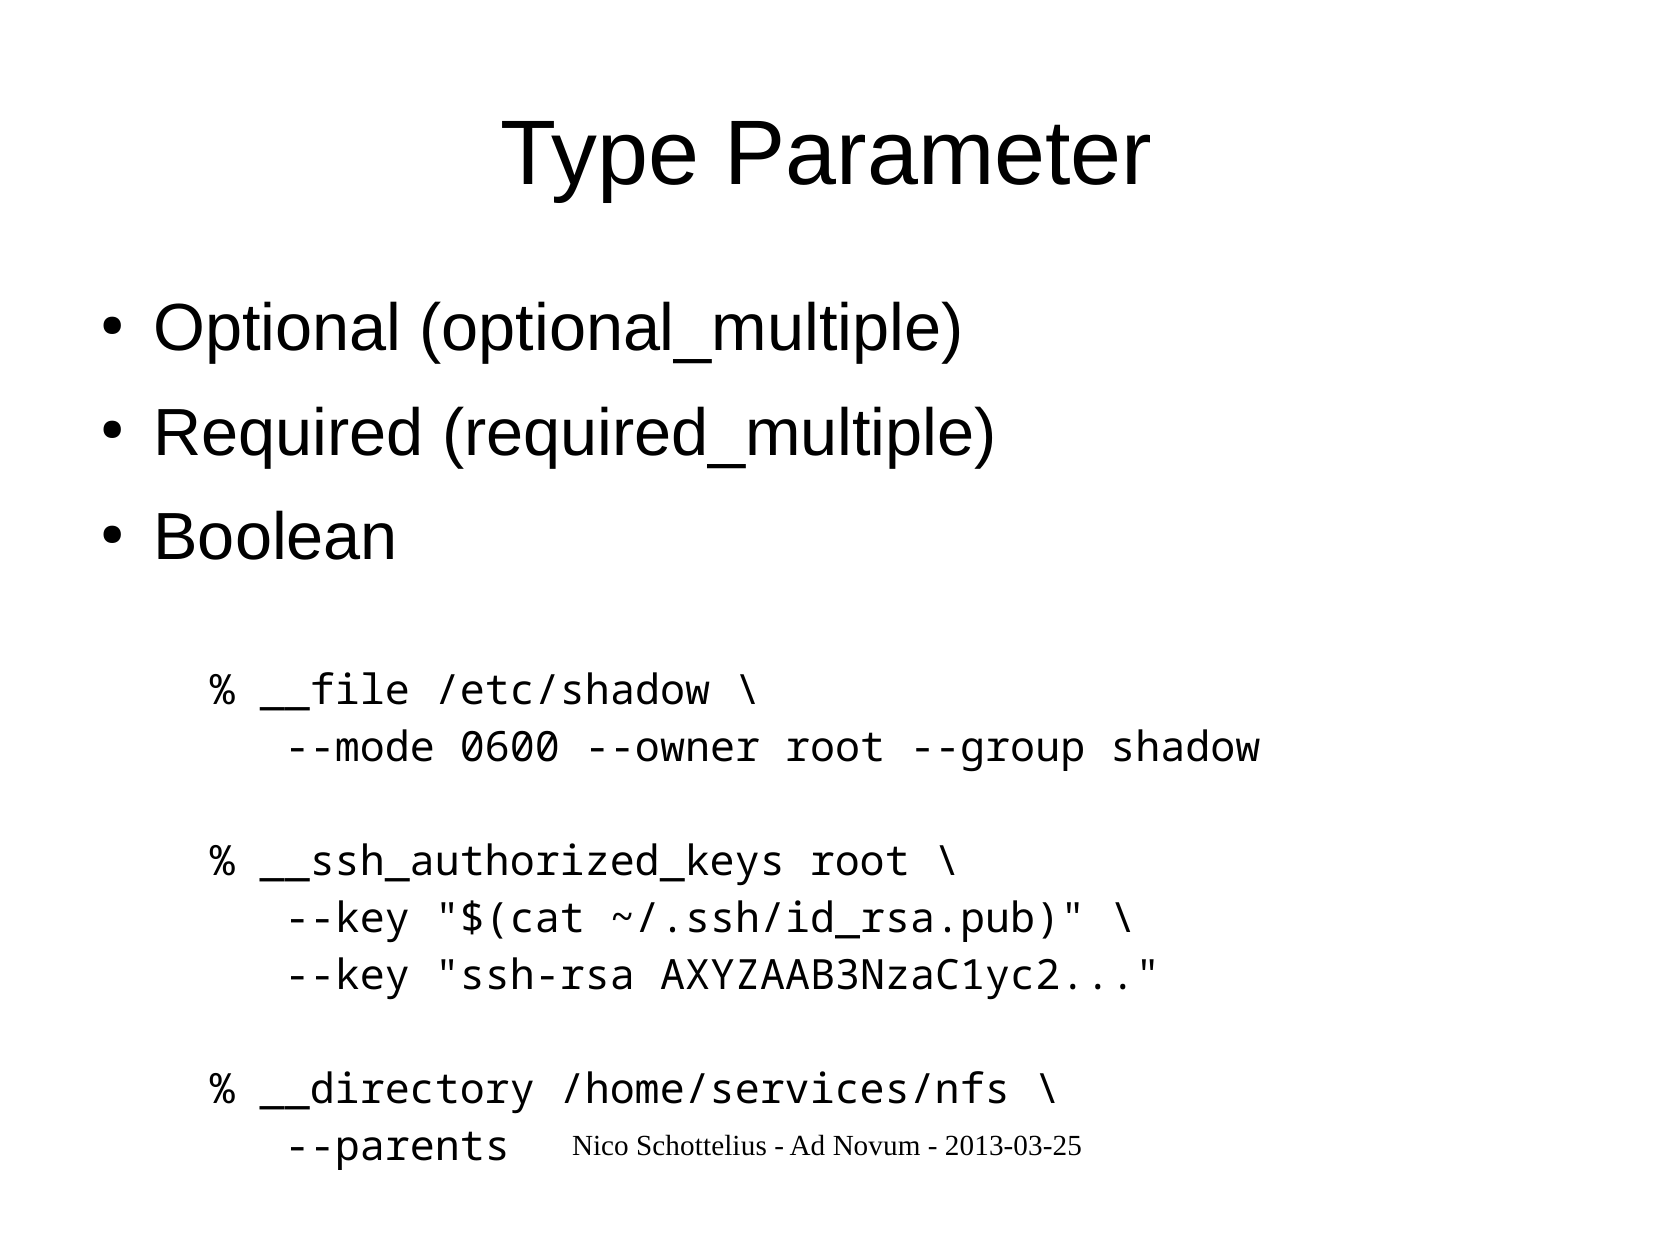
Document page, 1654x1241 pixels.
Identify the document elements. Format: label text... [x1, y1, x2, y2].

title Type Parameter [82, 49, 1571, 257]
list Optional (optional_multiple) Required (required_multiple) Boolean [82, 290, 1538, 631]
text_box % __file /etc/shadow \ --mode 0600 --owner root --group shadow % __ssh_authorized_keys root \ --key "$(cat ~/.ssh/id_rsa.pub)" \ --key "ssh-rsa AXYZAAB3NzaC1yc2..." % __directory /home/services/nfs \ --parents [195, 652, 1471, 1104]
